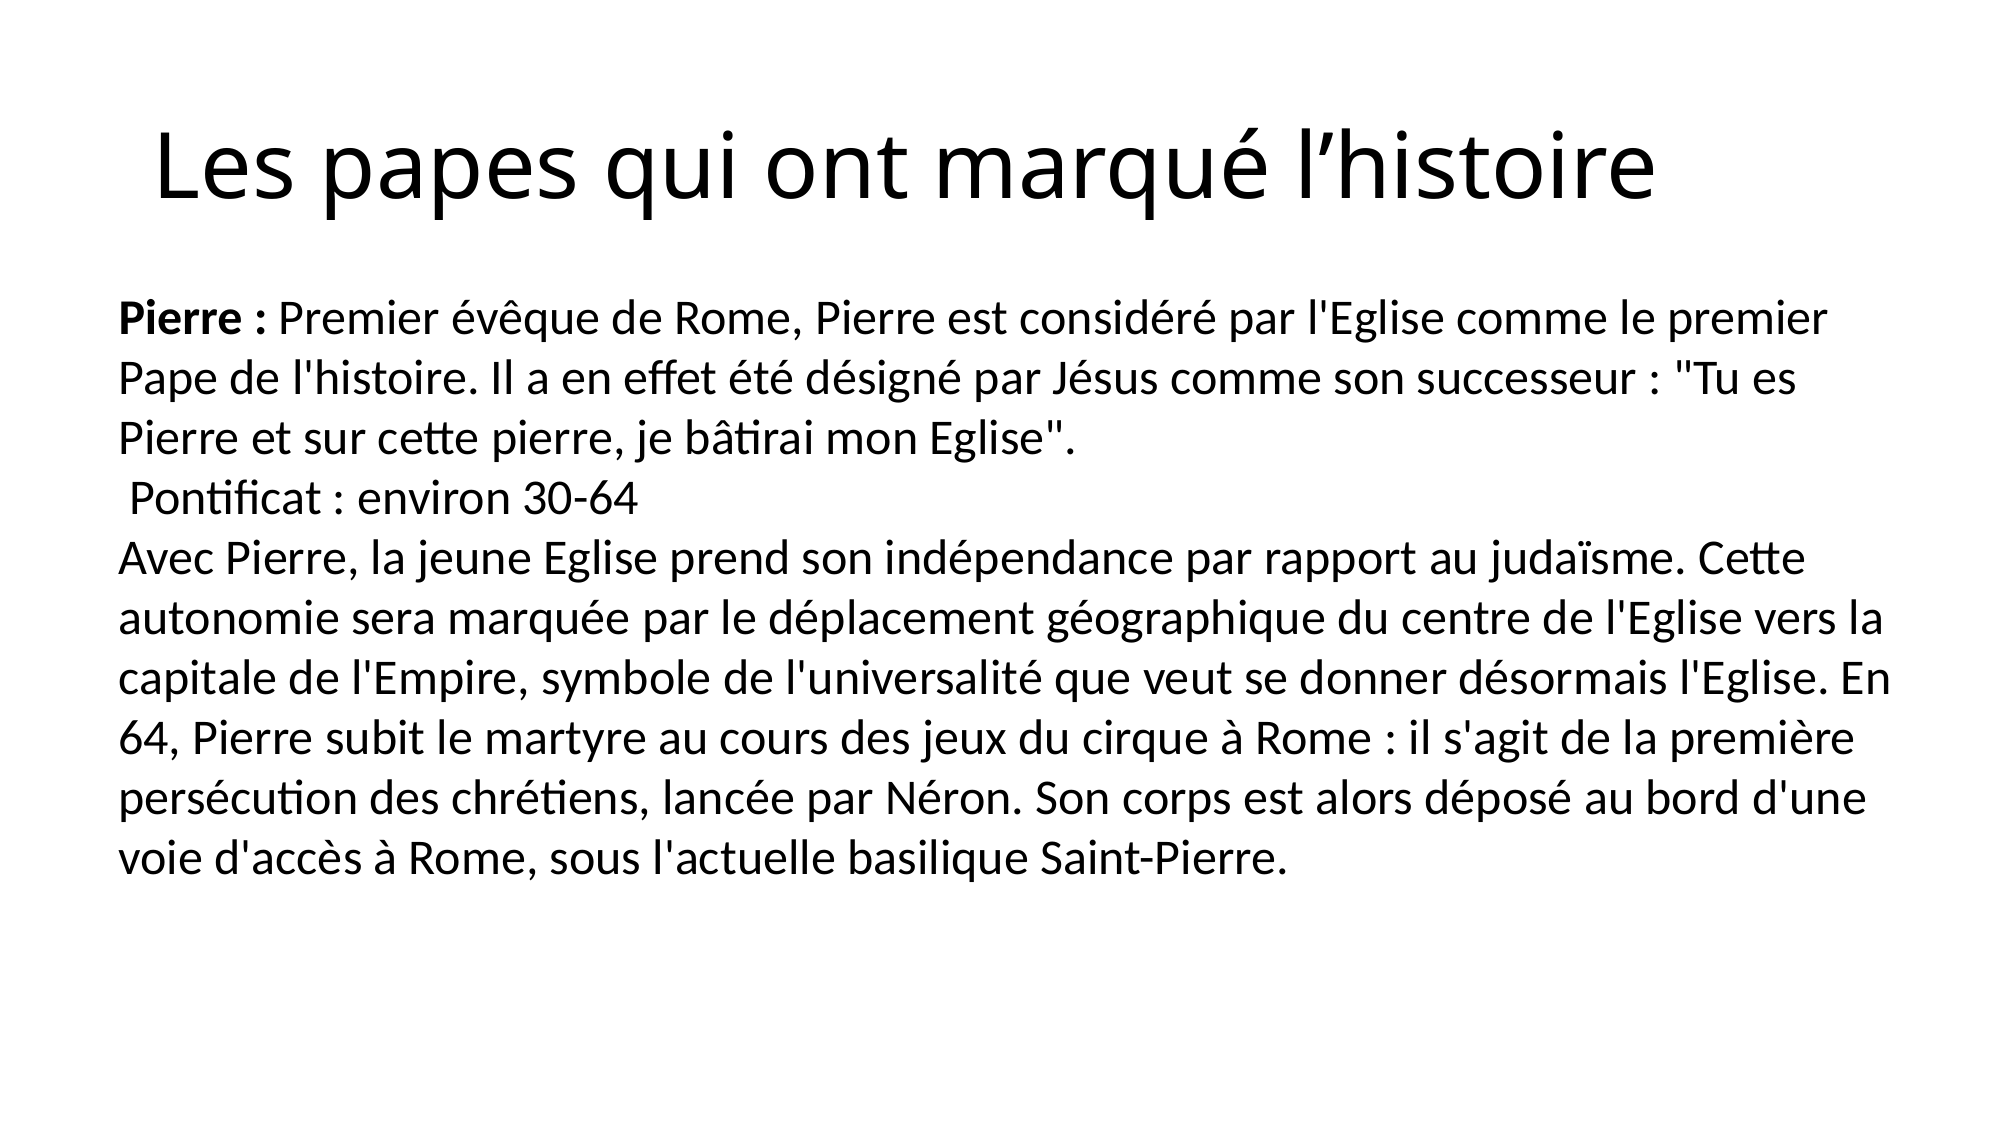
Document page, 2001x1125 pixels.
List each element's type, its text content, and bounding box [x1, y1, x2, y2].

text_box Pierre : Premier évêque de Rome, Pierre est considéré par l'Eglise comme le premier Pape de l'histoire. Il a en effet été désigné par Jésus comme son successeur : "Tu es Pierre et sur cette pierre, je bâtirai mon Eglise". Pontificat : environ 30-64 Avec Pierre, la jeune Eglise prend son indépendance par rapport au judaïsme. Cette autonomie sera marquée par le déplacement géographique du centre de l'Eglise vers la capitale de l'Empire, symbole de l'universalité que veut se donner désormais l'Eglise. En 64, Pierre subit le martyre au cours des jeux du cirque à Rome : il s'agit de la première persécution des chrétiens, lancée par Néron. Son corps est alors déposé au bord d'une voie d'accès à Rome, sous l'actuelle basilique Saint-Pierre. [103, 277, 1927, 899]
title Les papes qui ont marqué l’histoire [137, 59, 1863, 277]
